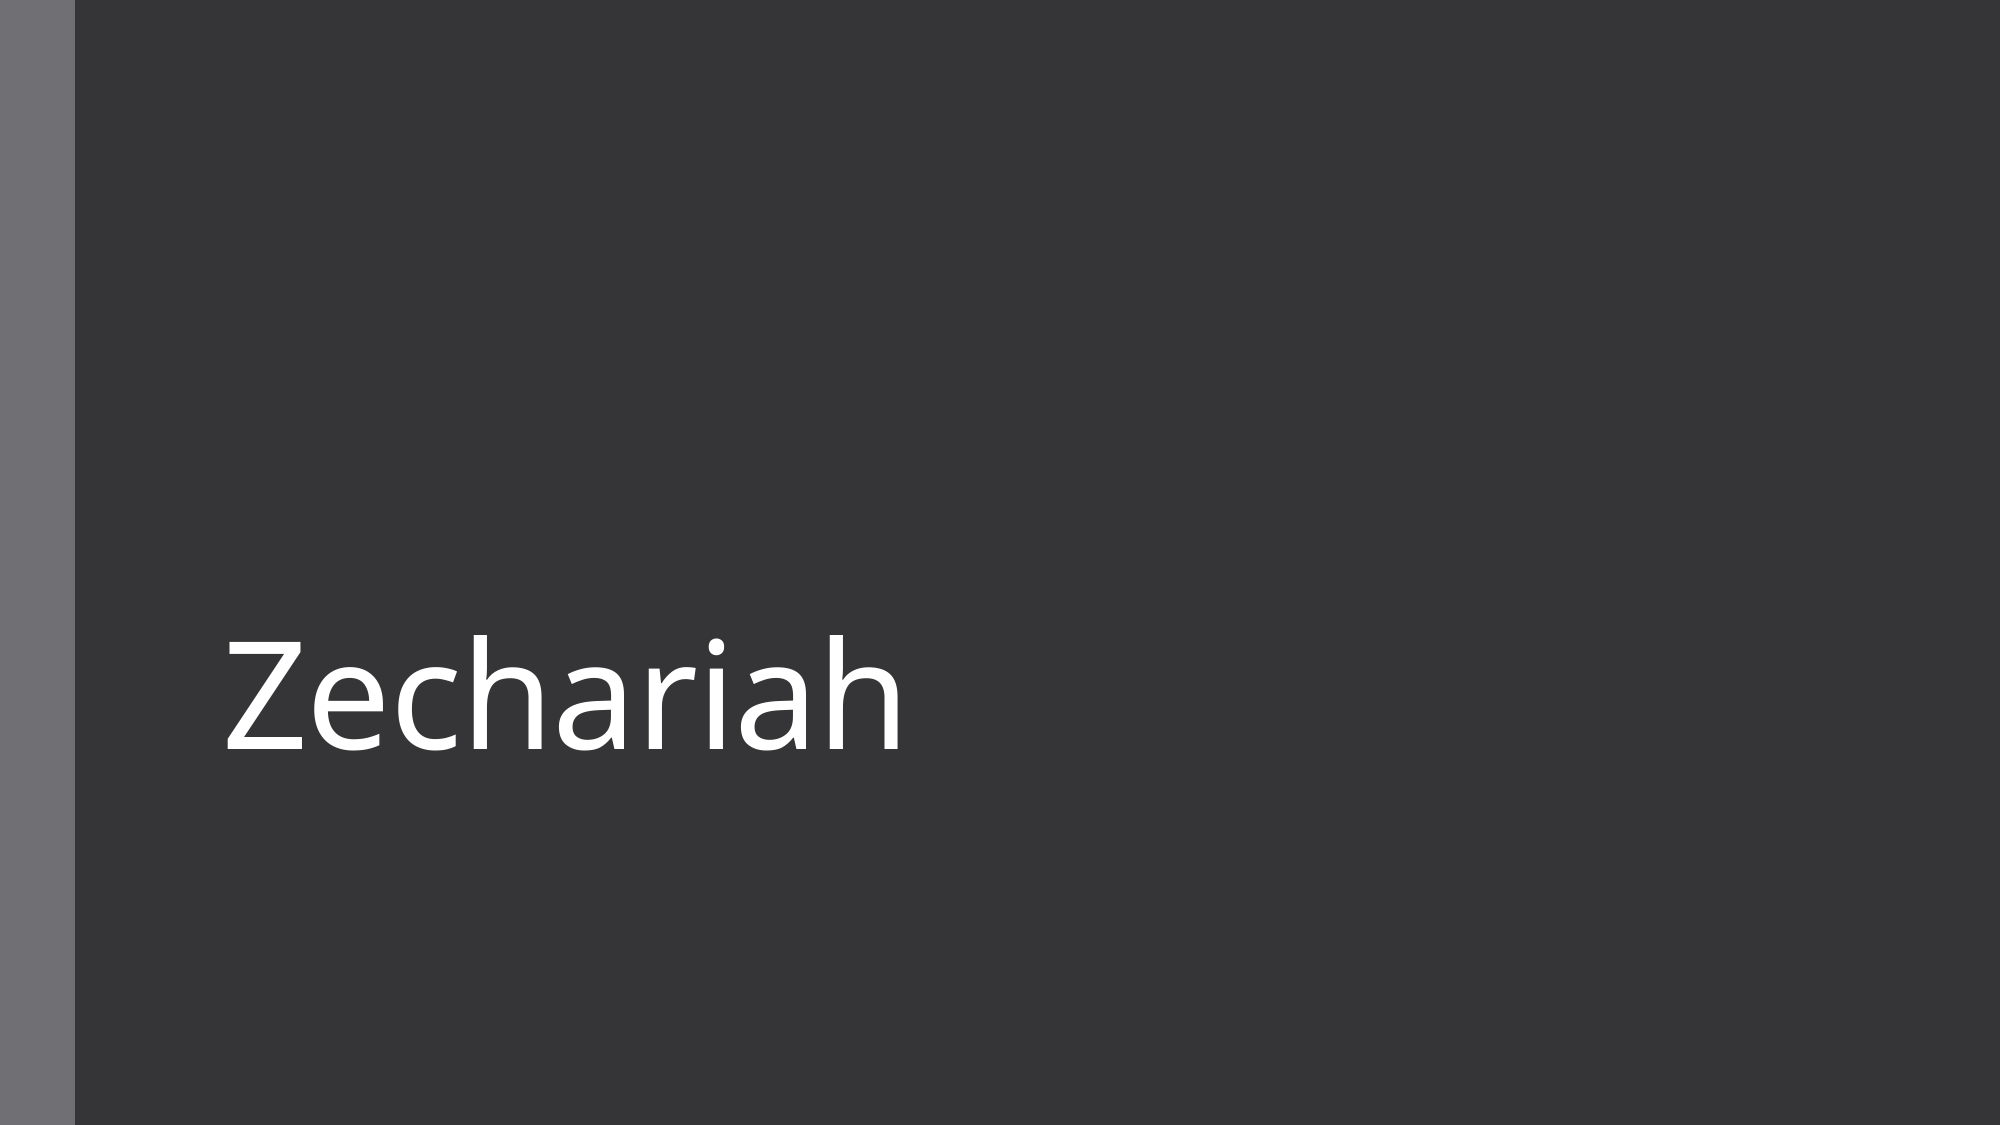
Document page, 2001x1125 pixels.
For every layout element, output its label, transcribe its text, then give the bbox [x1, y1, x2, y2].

title Zechariah [206, 124, 1752, 788]
